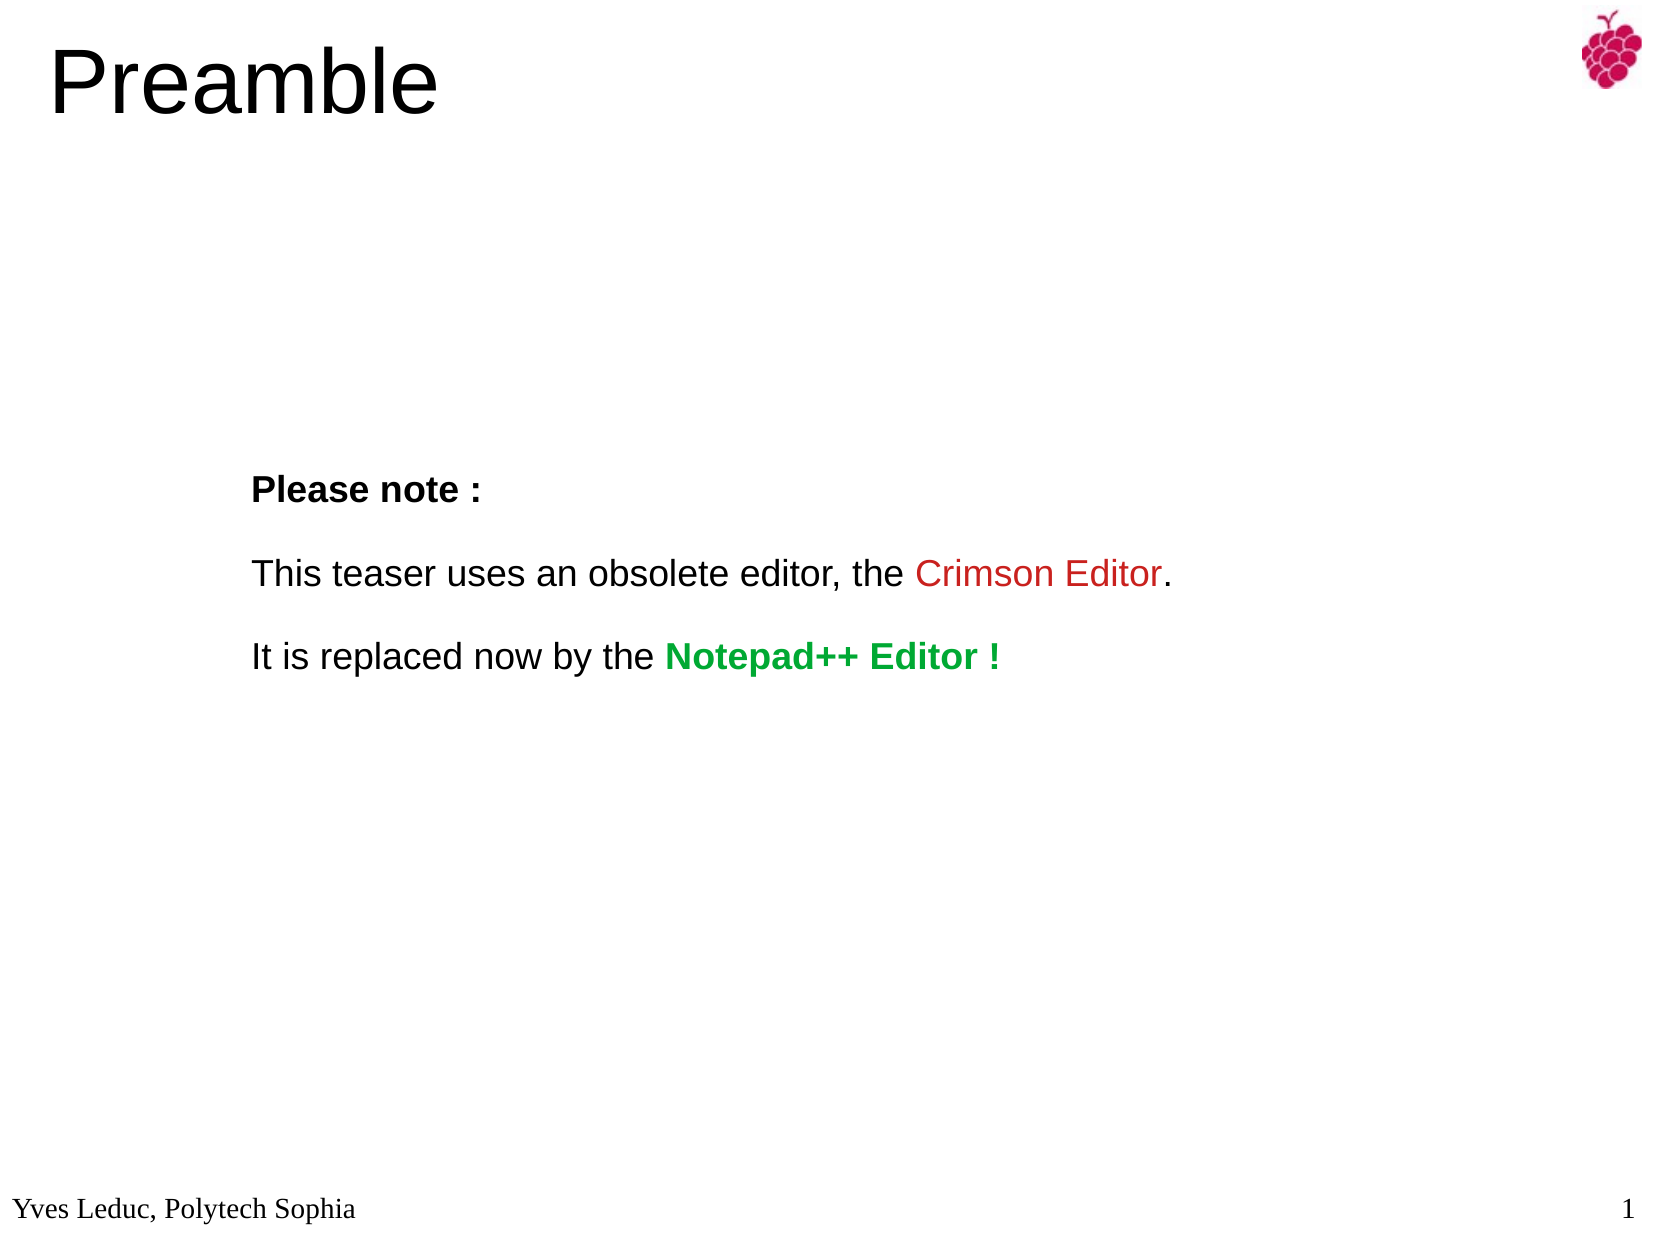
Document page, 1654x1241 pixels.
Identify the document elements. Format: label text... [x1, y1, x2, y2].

picture [1582, 5, 1642, 89]
text_box Please note : This teaser uses an obsolete editor, the Crimson Editor. It is replaced now by the Notepad++ Editor ! [236, 460, 1190, 686]
text_box Preamble [34, 23, 457, 142]
